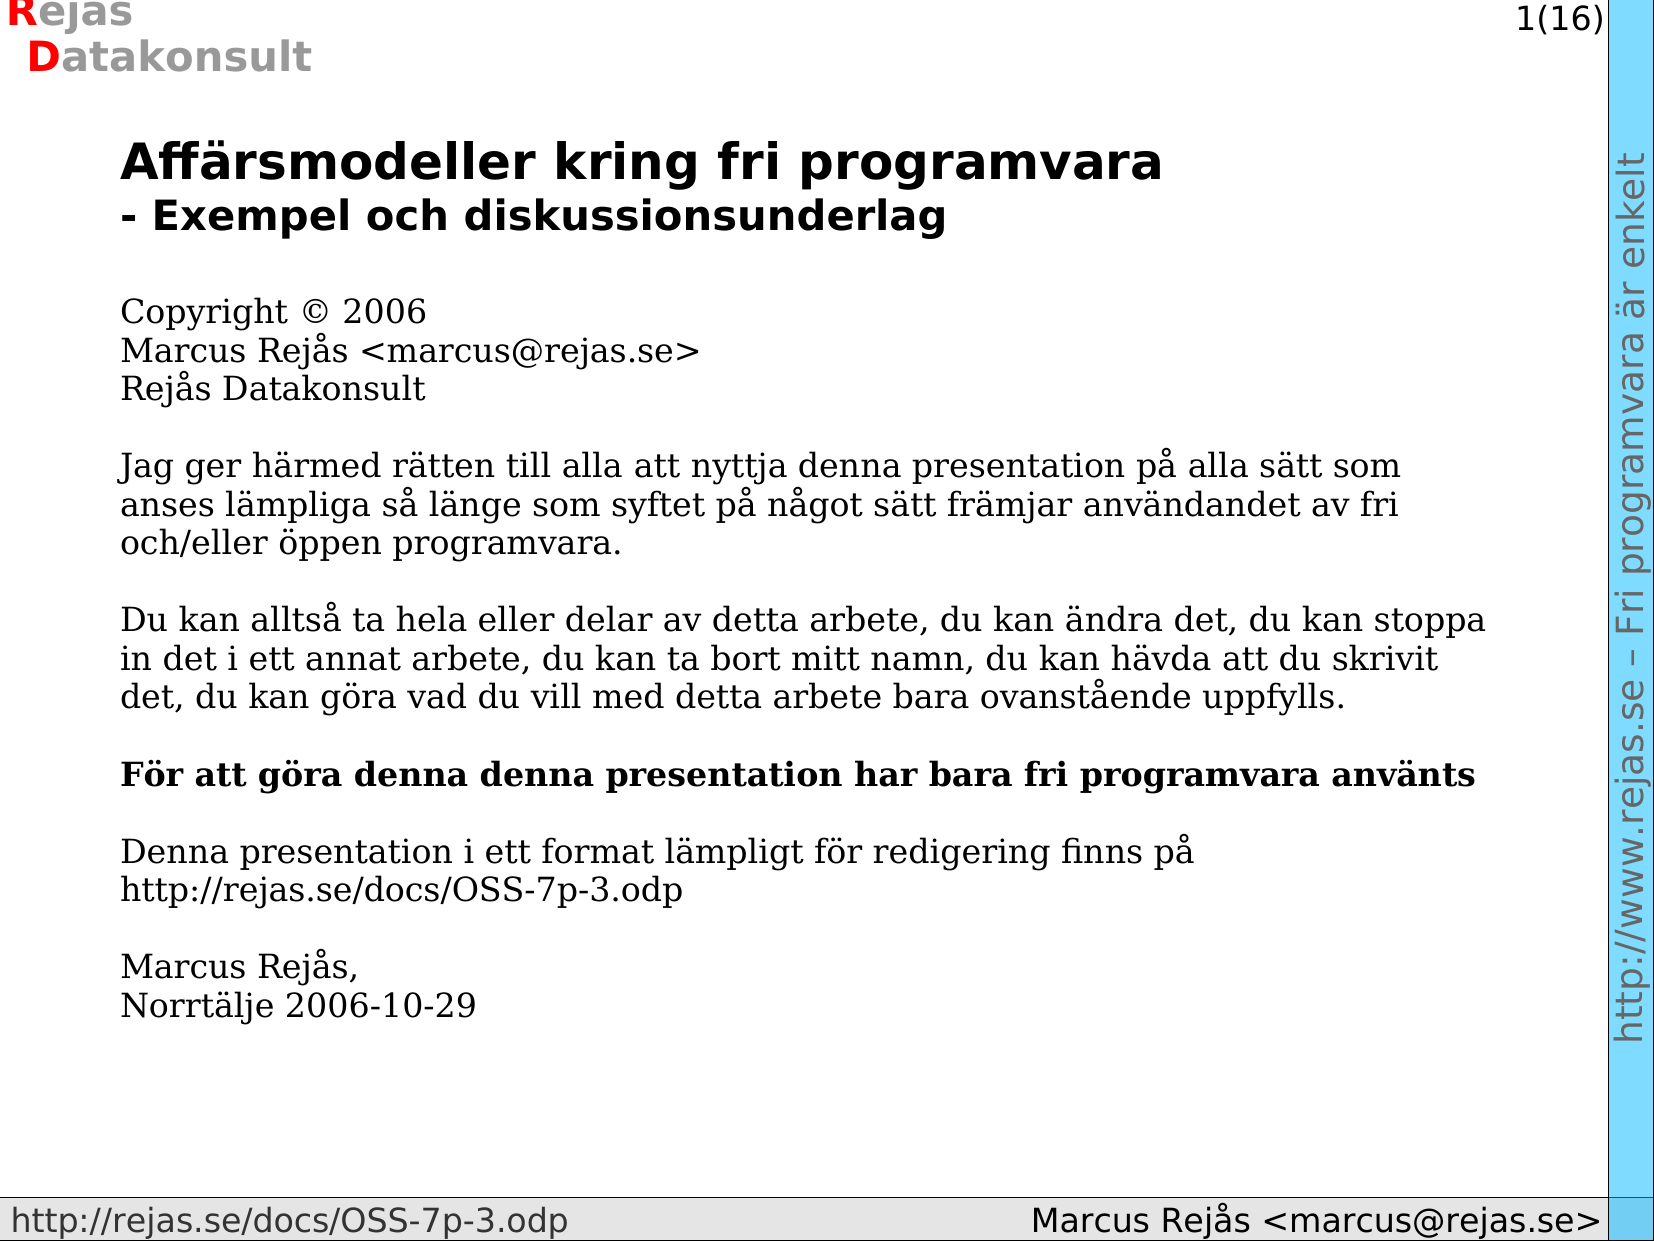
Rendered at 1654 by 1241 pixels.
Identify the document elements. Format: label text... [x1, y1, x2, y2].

text_box Affärsmodeller kring fri programvara - Exempel och diskussionsunderlag Copyright © 2006 Marcus Rejås <marcus@rejas.se> Rejås Datakonsult Jag ger härmed rätten till alla att nyttja denna presentation på alla sätt som anses lämpliga så länge som syftet på något sätt främjar användandet av fri och/eller öppen programvara. Du kan alltså ta hela eller delar av detta arbete, du kan ändra det, du kan stoppa in det i ett annat arbete, du kan ta bort mitt namn, du kan hävda att du skrivit det, du kan göra vad du vill med detta arbete bara ovanstående uppfylls. För att göra denna denna presentation har bara fri programvara använts Denna presentation i ett format lämpligt för redigering finns på http://rejas.se/docs/OSS-7p-3.odp Marcus Rejås, Norrtälje 2006-10-29 [120, 132, 1504, 1205]
